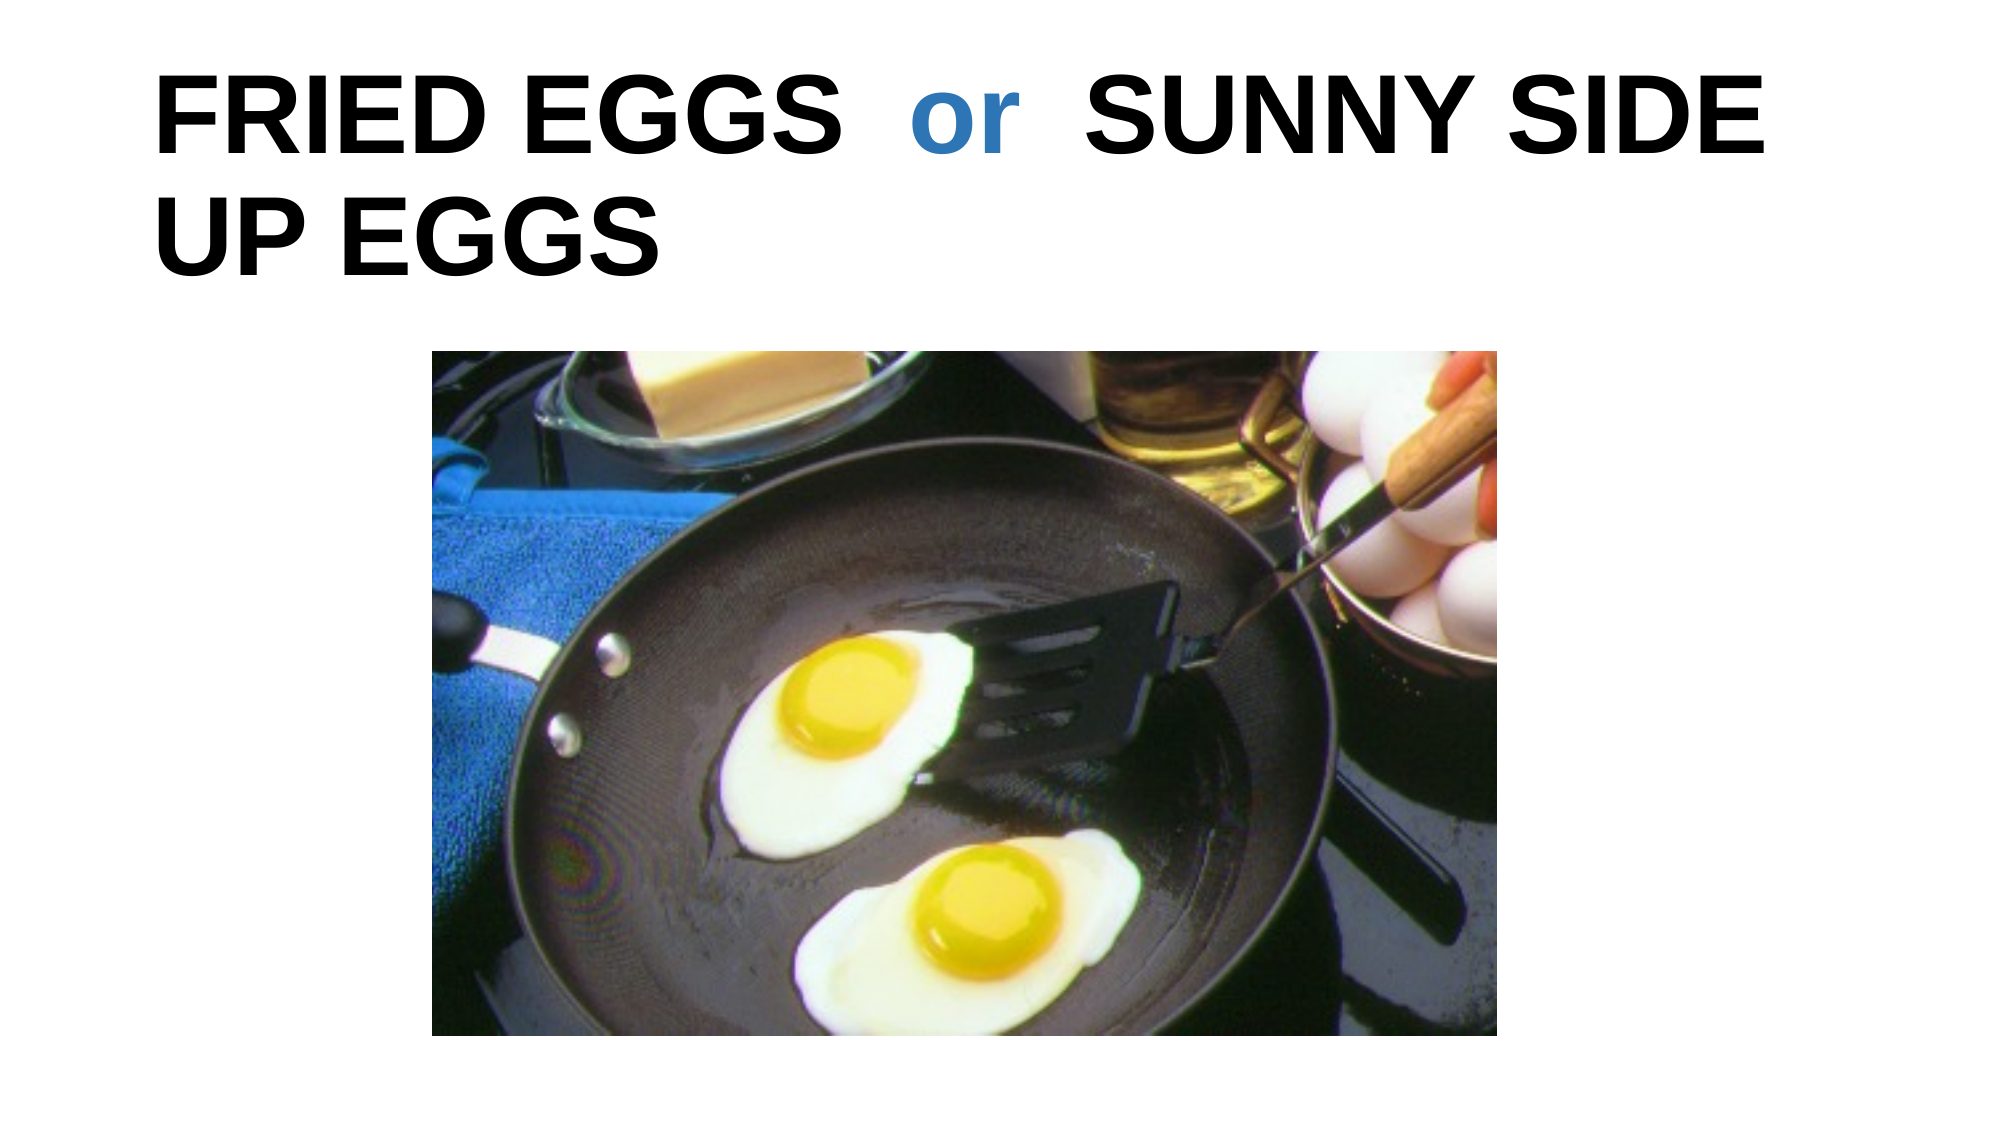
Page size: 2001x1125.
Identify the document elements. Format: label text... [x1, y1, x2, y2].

picture [432, 351, 1497, 1036]
title FRIED EGGS or SUNNY SIDE UP EGGS [137, 48, 1863, 267]
